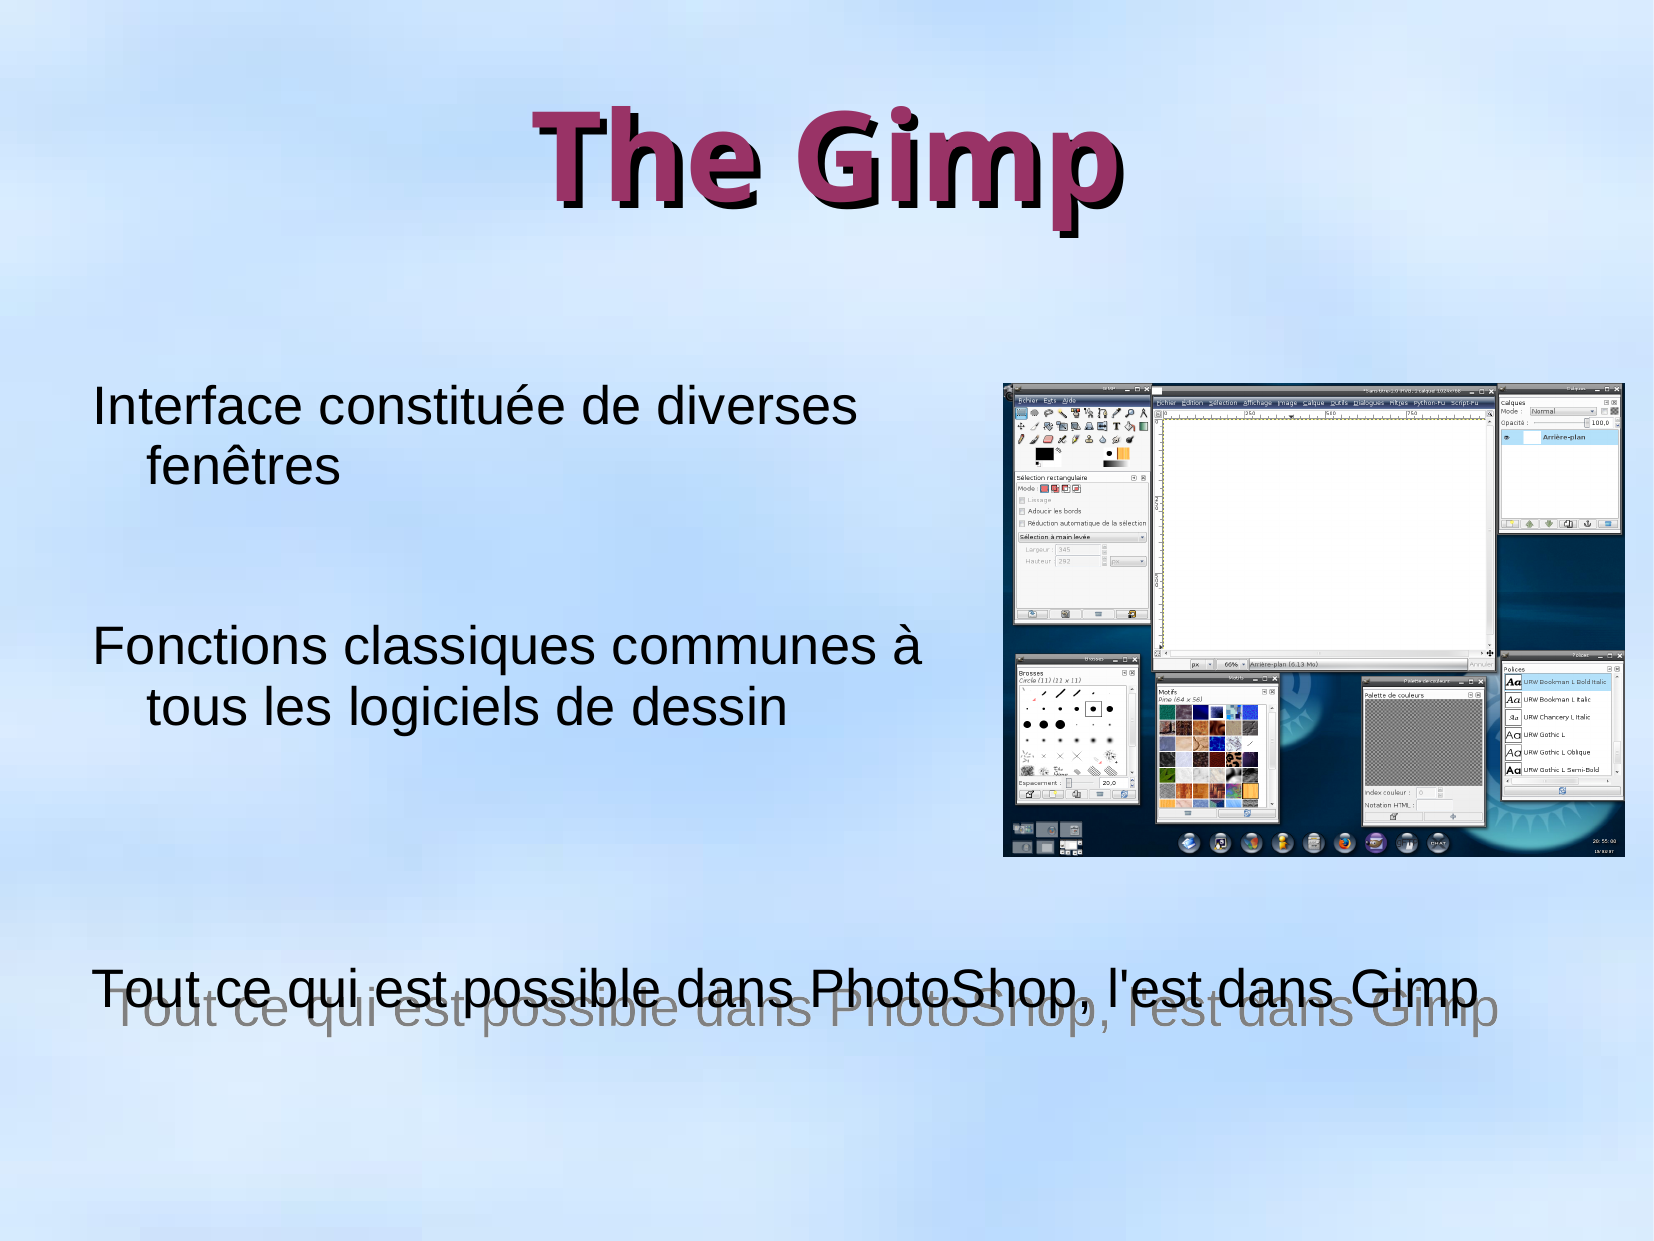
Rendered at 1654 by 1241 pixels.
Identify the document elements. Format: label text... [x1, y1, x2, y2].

text_box Tout ce qui est possible dans PhotoShop, l'est dans Gimp [59, 951, 1565, 1034]
picture [0, 0, 1654, 1241]
title The Gimp [82, 49, 1571, 257]
list Interface constituée de diverses fenêtres Fonctions classiques communes à tous les logiciels de dessin [75, 375, 1021, 884]
